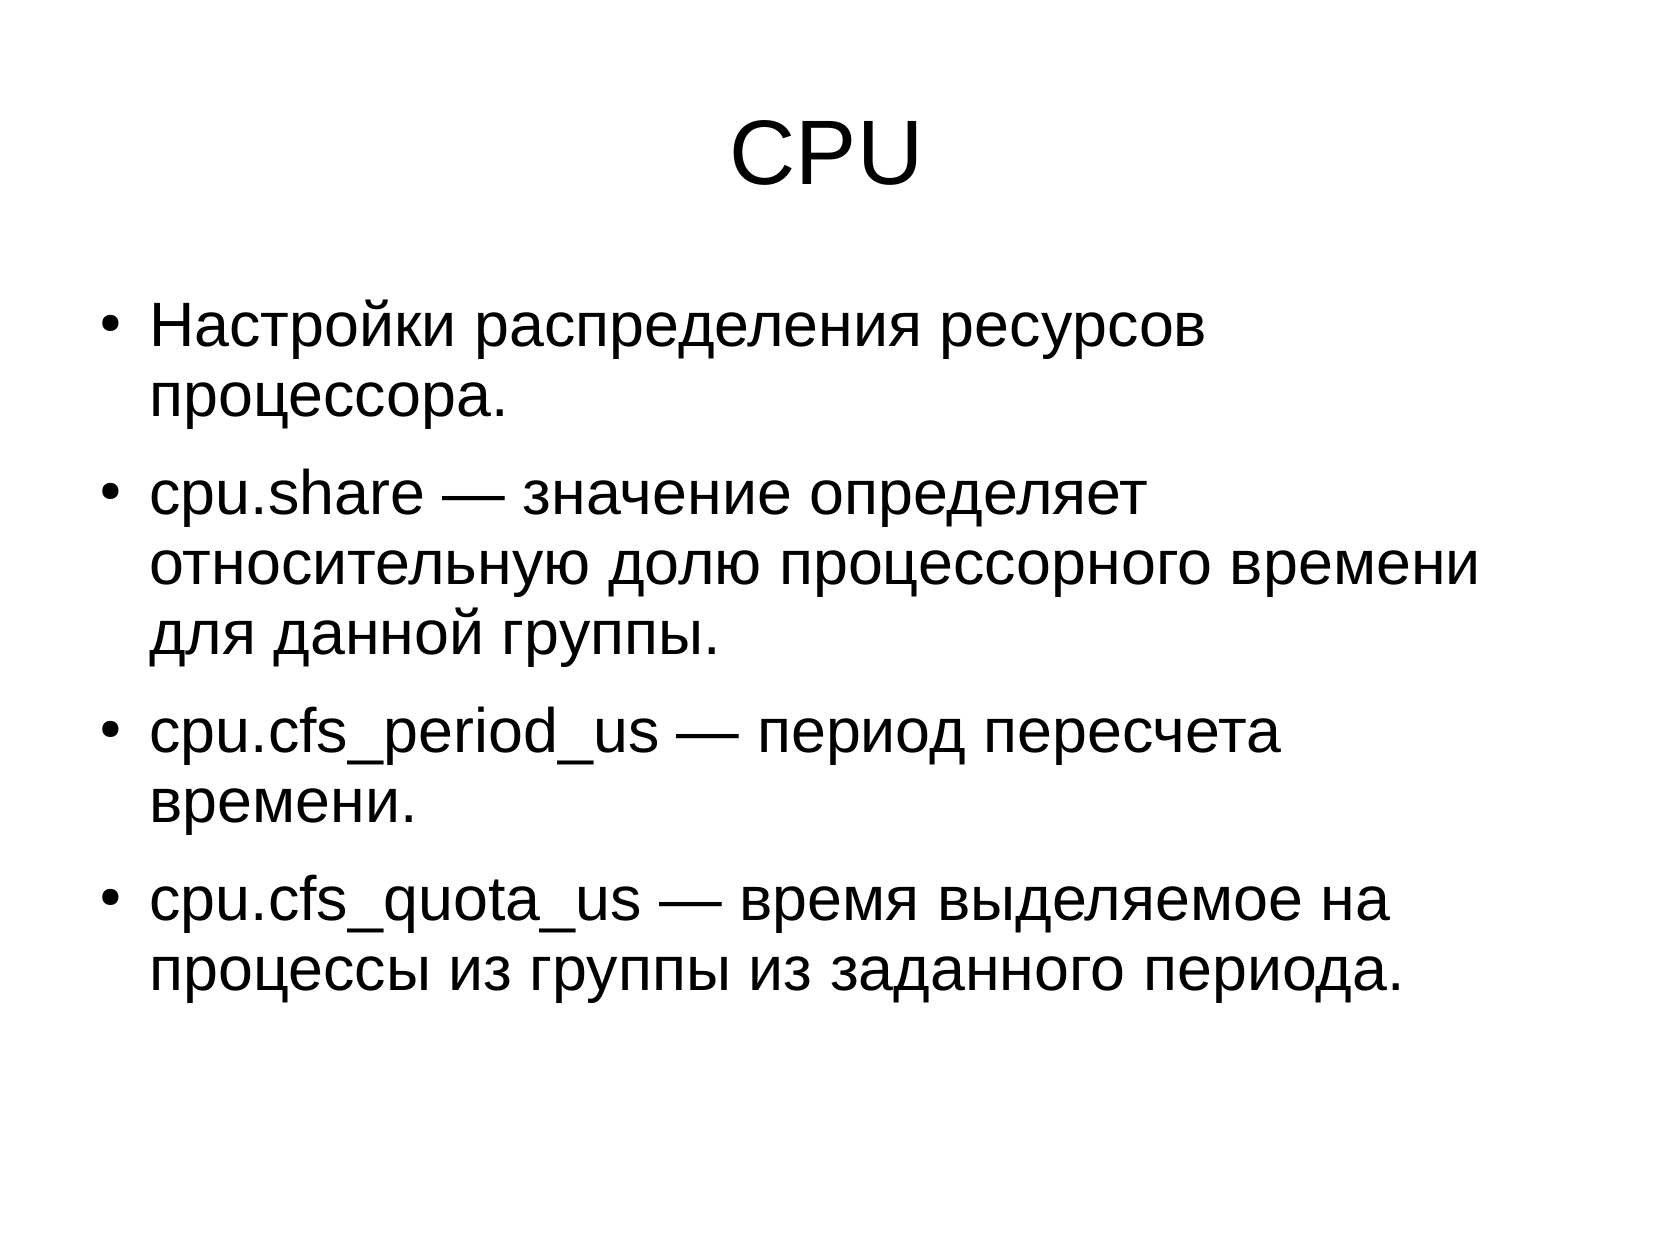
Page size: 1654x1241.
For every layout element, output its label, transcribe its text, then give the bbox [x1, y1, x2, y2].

title CPU [82, 49, 1571, 257]
list Настройки распределения ресурсов процессора. cpu.share — значение определяет относительную долю процессорного времени для данной группы. cpu.cfs_period_us — период пересчета времени. cpu.cfs_quota_us — время выделяемое на процессы из группы из заданного периода. [82, 290, 1538, 1010]
